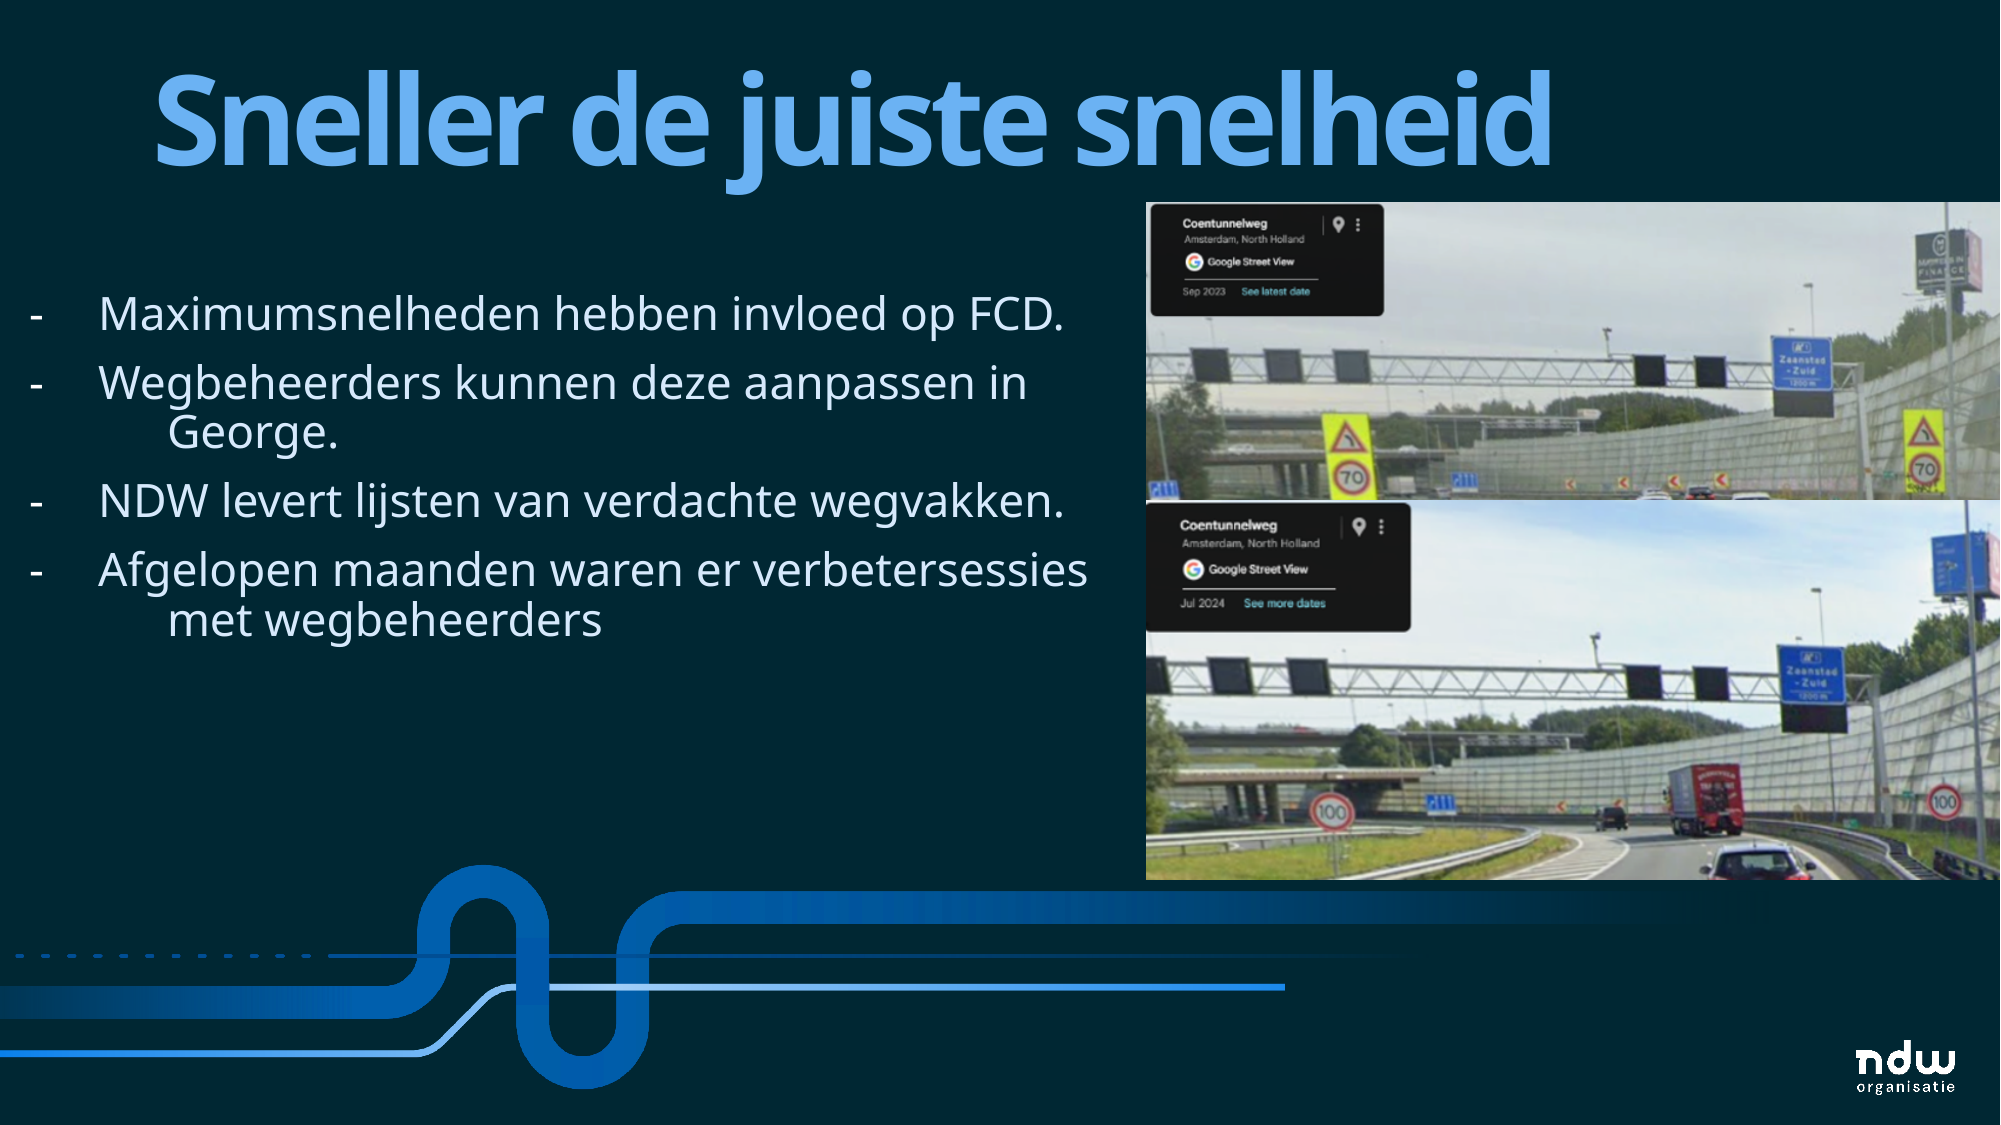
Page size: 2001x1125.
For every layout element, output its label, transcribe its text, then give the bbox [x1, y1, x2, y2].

list Maximumsnelheden hebben invloed op FCD. Wegbeheerders kunnen deze aanpassen in George. NDW levert lijsten van verdachte wegvakken. Afgelopen maanden waren er verbetersessies met wegbeheerders [14, 283, 1146, 718]
picture [1147, 203, 2000, 879]
title Sneller de juiste snelheid [137, 25, 1863, 244]
